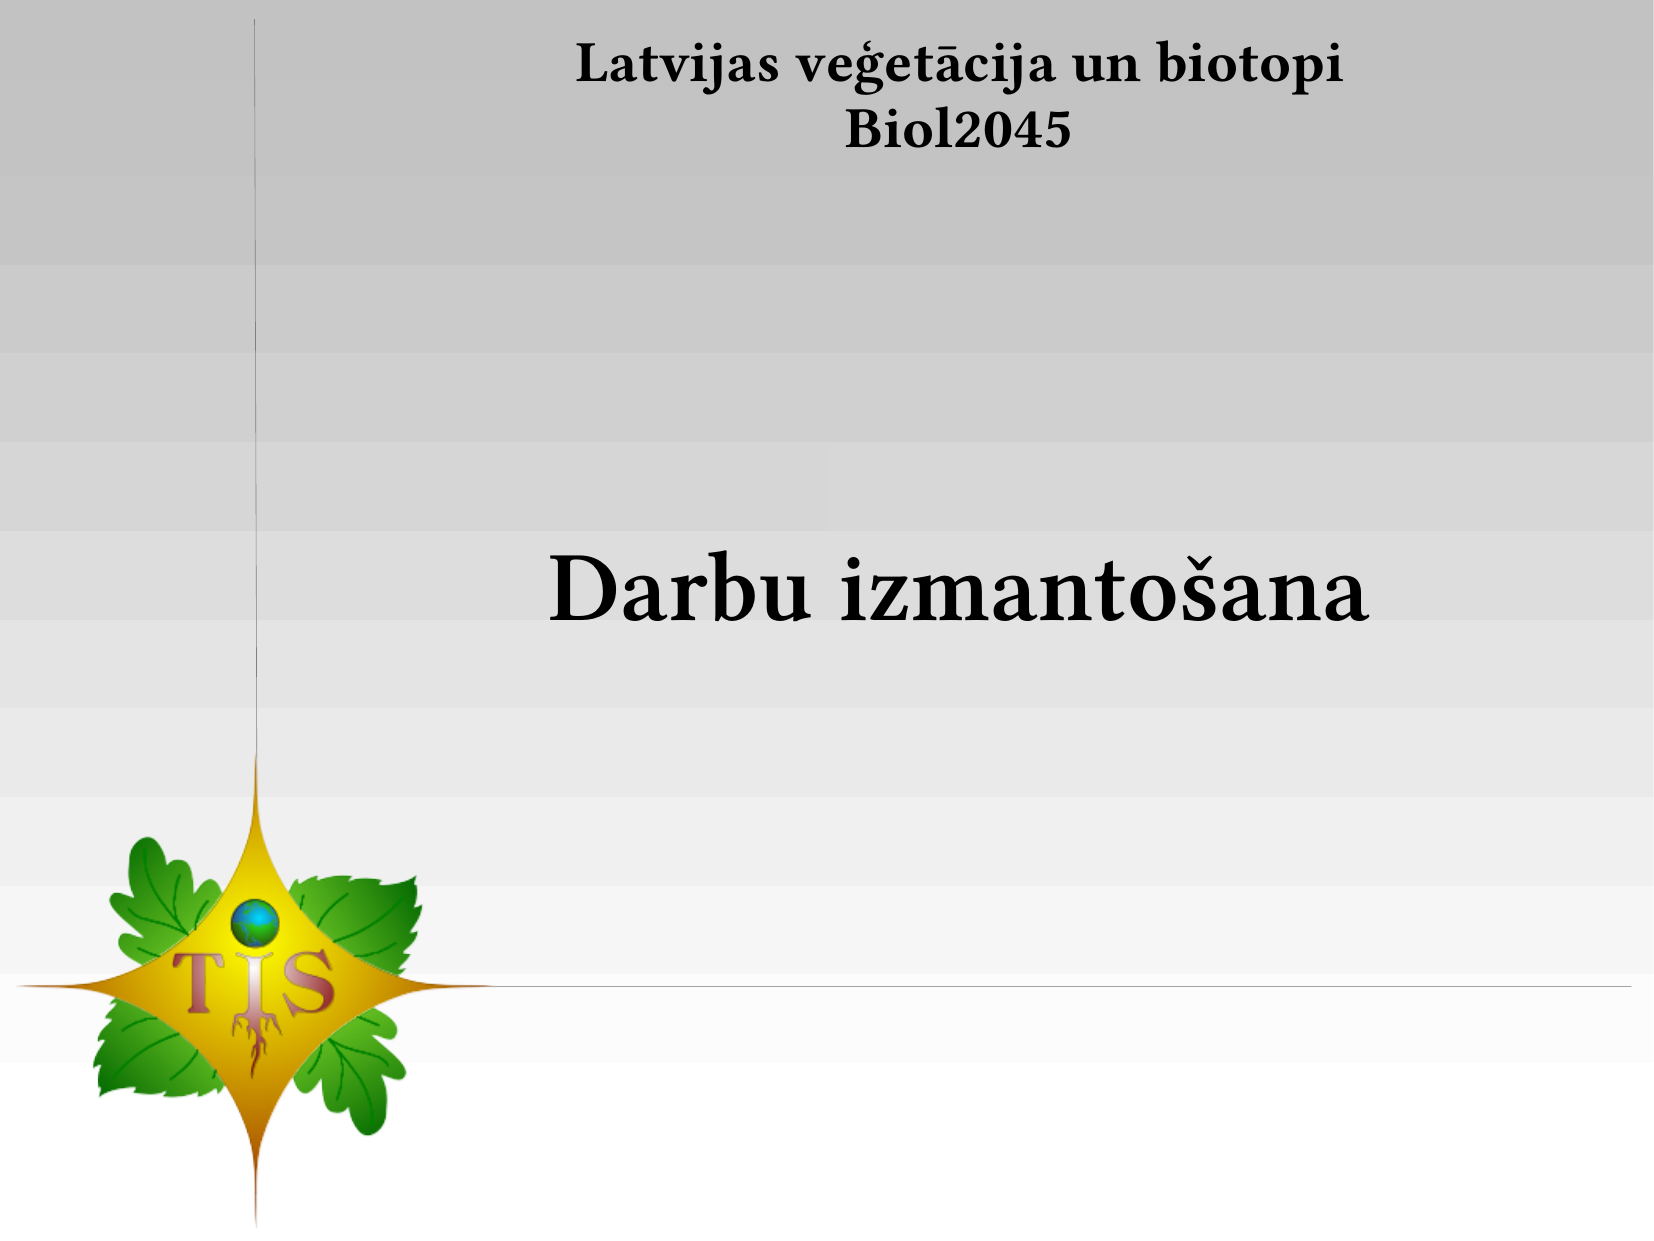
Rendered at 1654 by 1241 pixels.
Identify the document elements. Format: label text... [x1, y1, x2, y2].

title Darbu izmantošana [295, 314, 1625, 861]
picture [0, 0, 1654, 1241]
